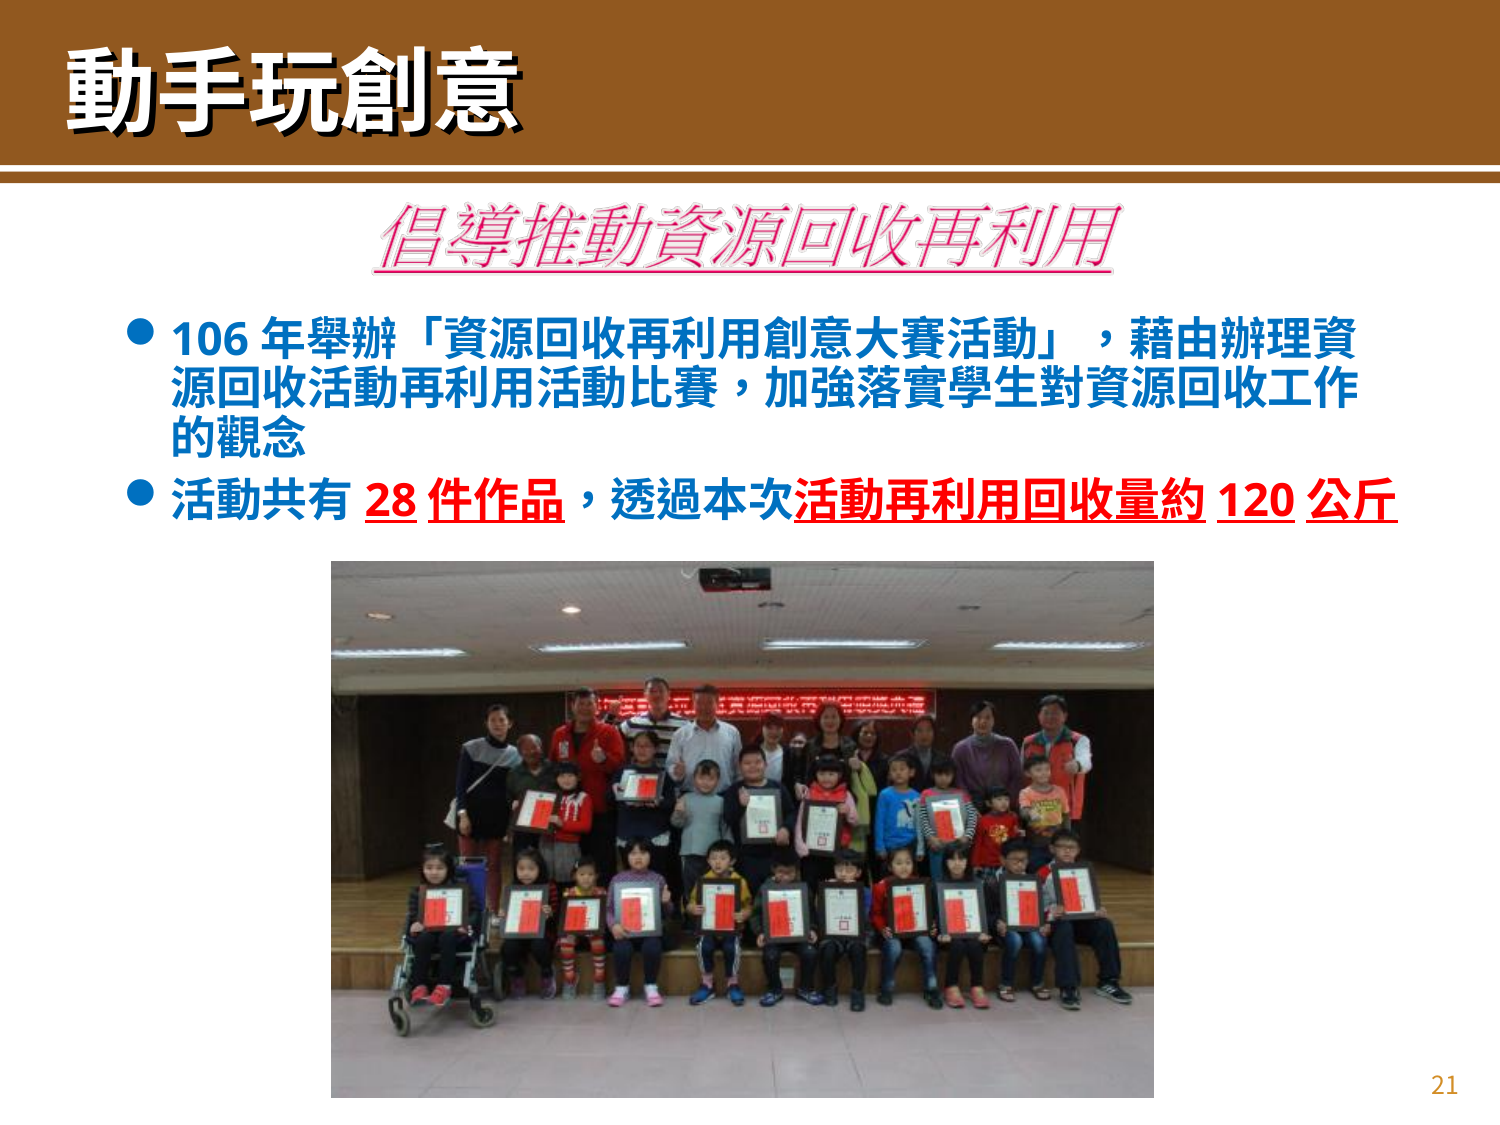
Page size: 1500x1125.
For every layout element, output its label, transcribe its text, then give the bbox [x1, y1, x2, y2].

text_box 106年舉辦「資源回收再利用創意大賽活動」，藉由辦理資源回收活動再利用活動比賽，加強落實學生對資源回收工作的觀念 活動共有28件作品，透過本次活動再利用回收量約120公斤 [67, 308, 1418, 539]
picture [331, 561, 1154, 1098]
title 動手玩創意 [50, 19, 1476, 157]
picture [26, 184, 1460, 280]
text_box <編號> [1350, 1061, 1475, 1103]
